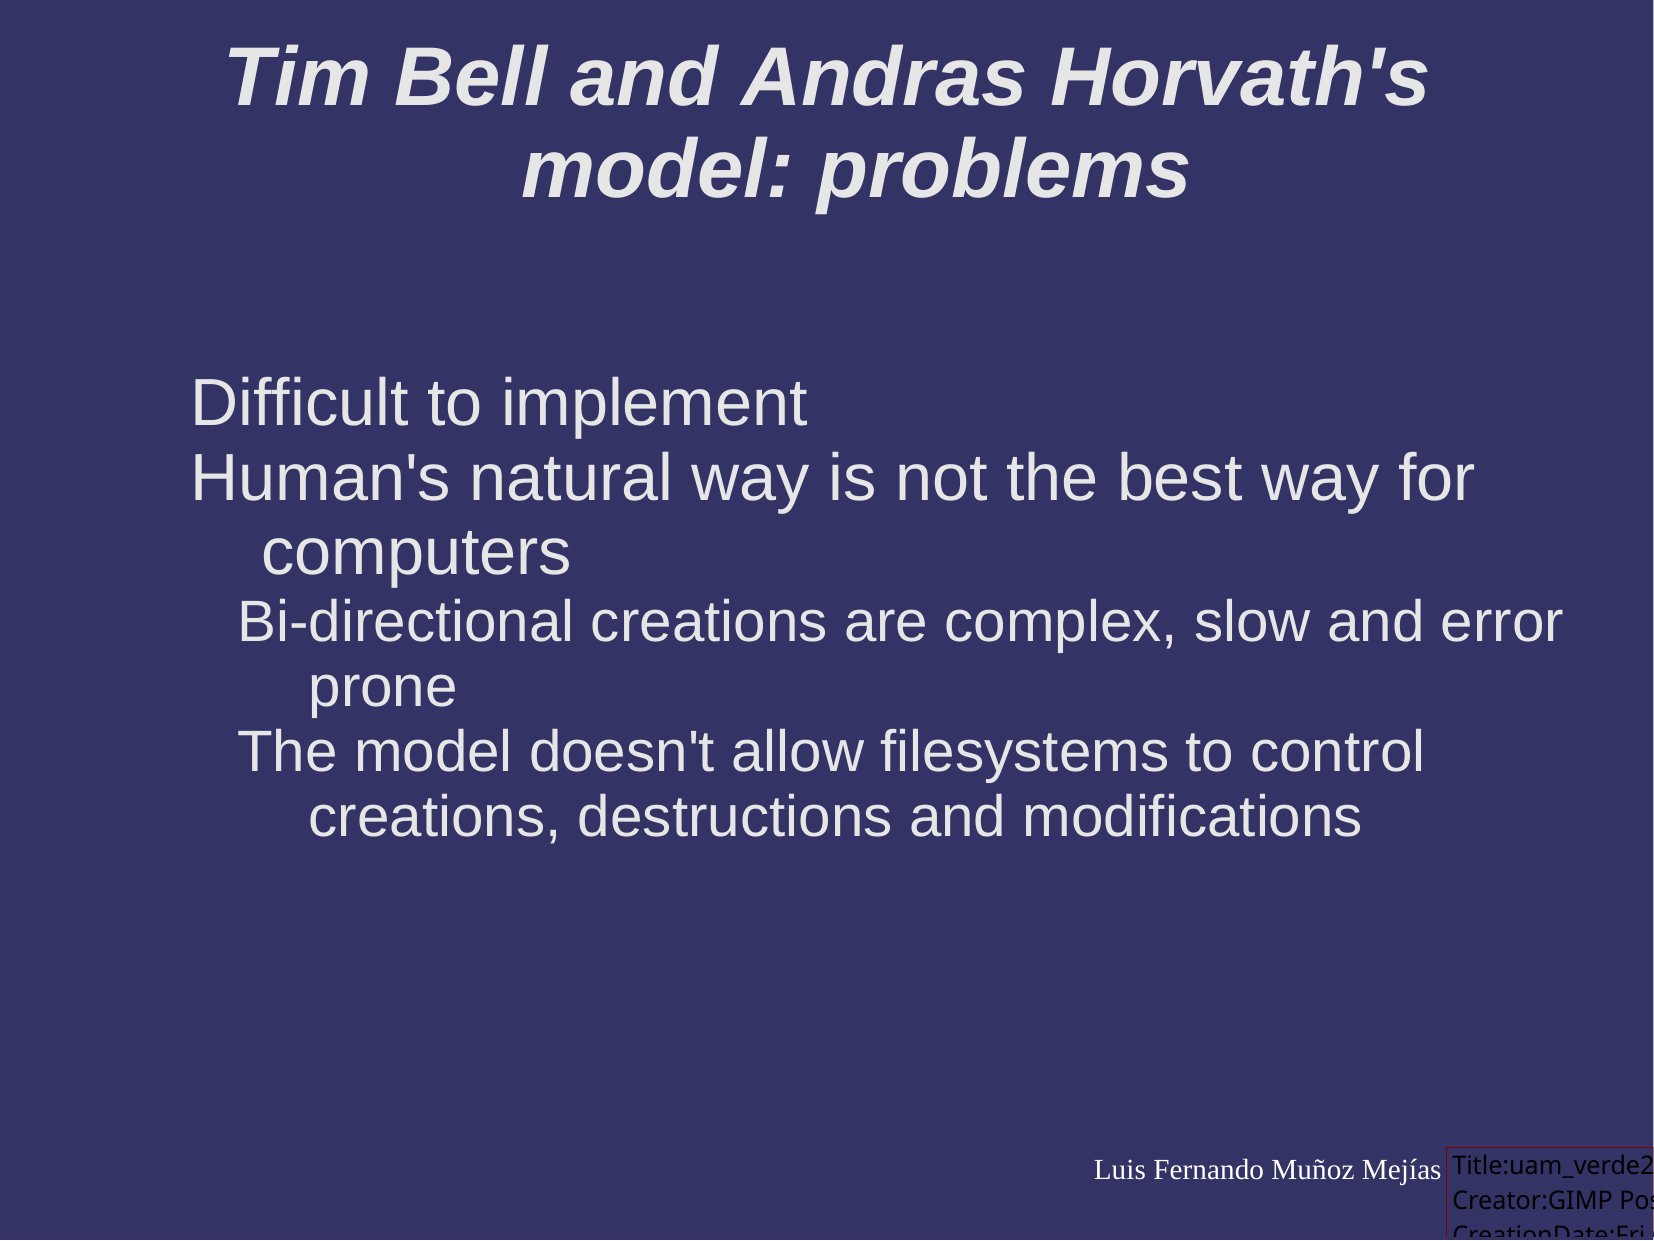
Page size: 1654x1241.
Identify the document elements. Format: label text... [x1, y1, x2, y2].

title Tim Bell and Andras Horvath's model: problems [121, 0, 1534, 249]
list Difficult to implement Human's natural way is not the best way for computers Bi-directional creations are complex, slow and error prone The model doesn't allow filesystems to control creations, destructions and modifications [178, 364, 1570, 1147]
